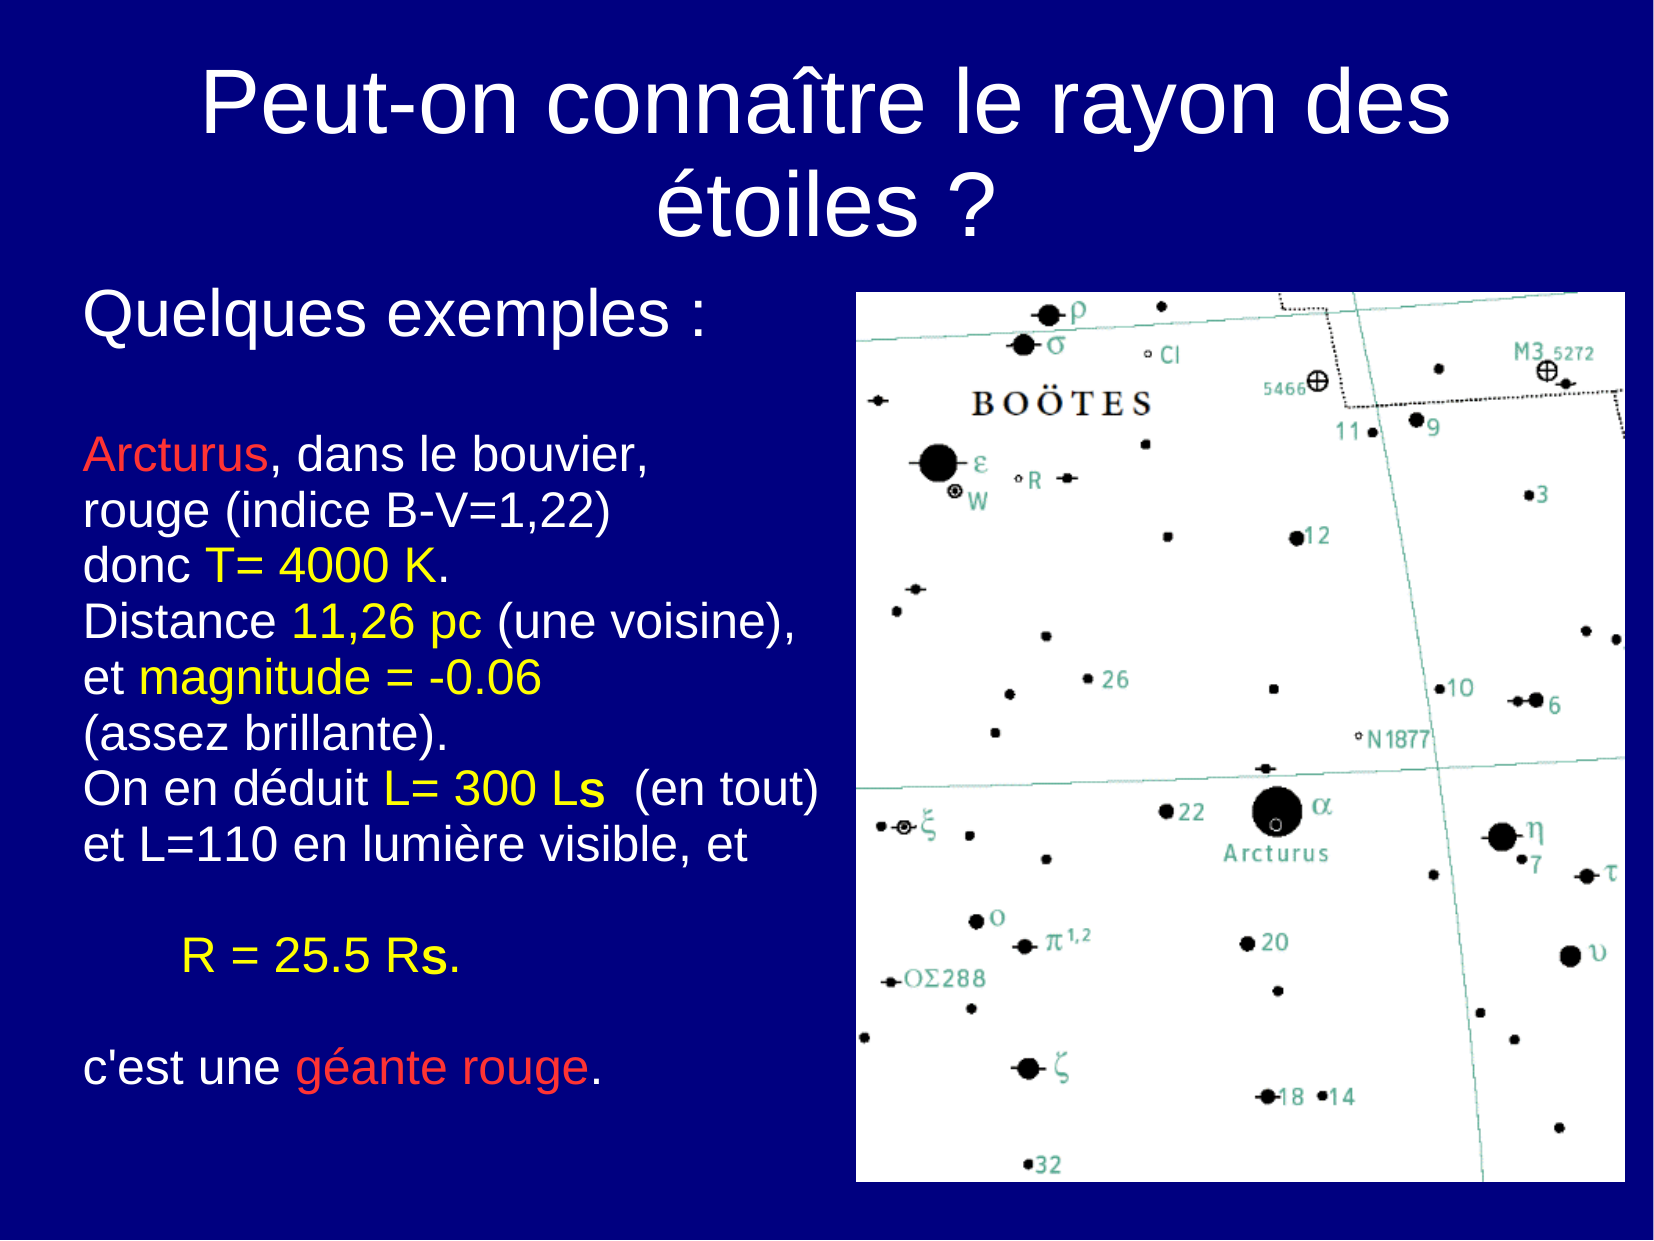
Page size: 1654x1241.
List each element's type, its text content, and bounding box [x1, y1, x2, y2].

subtitle Quelques exemples : Arcturus, dans le bouvier, rouge (indice B-V=1,22) donc T= 4000 K. Distance 11,26 pc (une voisine), et magnitude = -0.06 (assez brillante). On en déduit L= 300 LS (en tout) et L=110 en lumière visible, et R = 25.5 RS. c'est une géante rouge. [82, 267, 827, 1235]
picture [856, 292, 1625, 1182]
title Peut-on connaître le rayon des étoiles ? [82, 49, 1571, 257]
